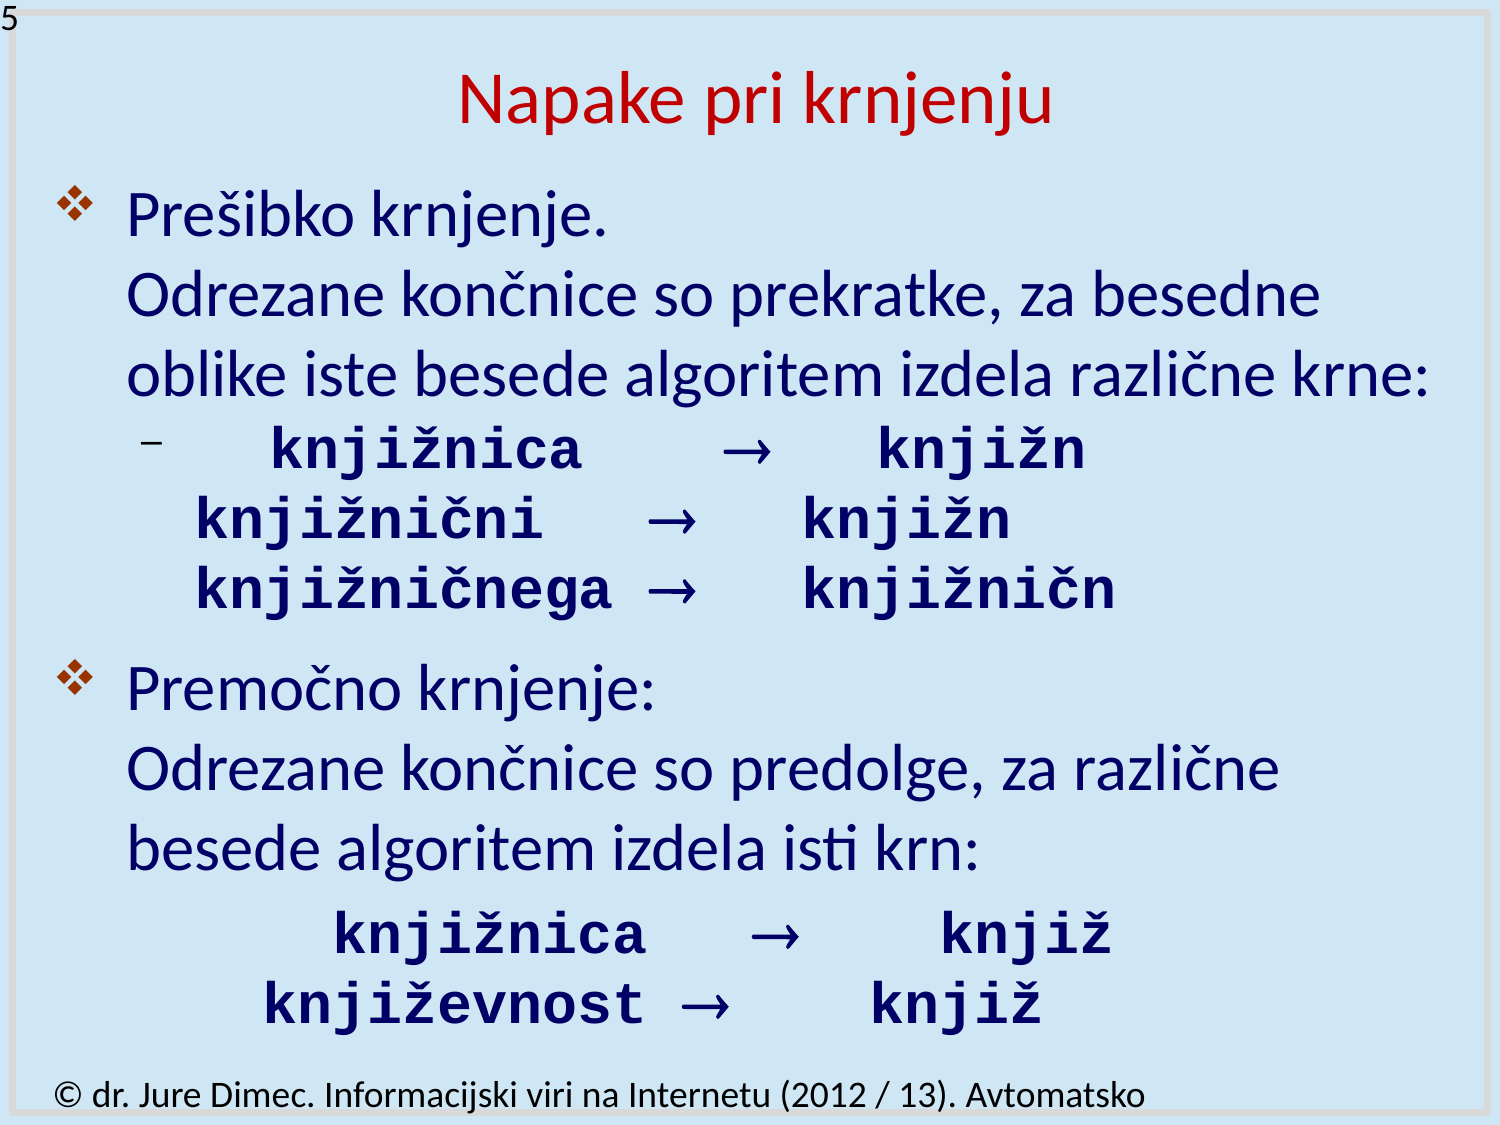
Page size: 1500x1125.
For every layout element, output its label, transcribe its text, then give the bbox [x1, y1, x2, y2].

list Prešibko krnjenje. Odrezane končnice so prekratke, za besedne oblike iste besede algoritem izdela različne krne: knjižnica  knjižn knjižnični  knjižn knjižničnega  knjižničn Premočno krnjenje: Odrezane končnice so predolge, za različne besede algoritem izdela isti krn: knjižnica  knjiž književnost  knjiž [37, 162, 1475, 1050]
footer © dr. Jure Dimec. Informacijski viri na Internetu (2012 / 13). Avtomatsko indeksiranje 2. [37, 1062, 1288, 1103]
title Napake pri krnjenju [37, 37, 1475, 150]
